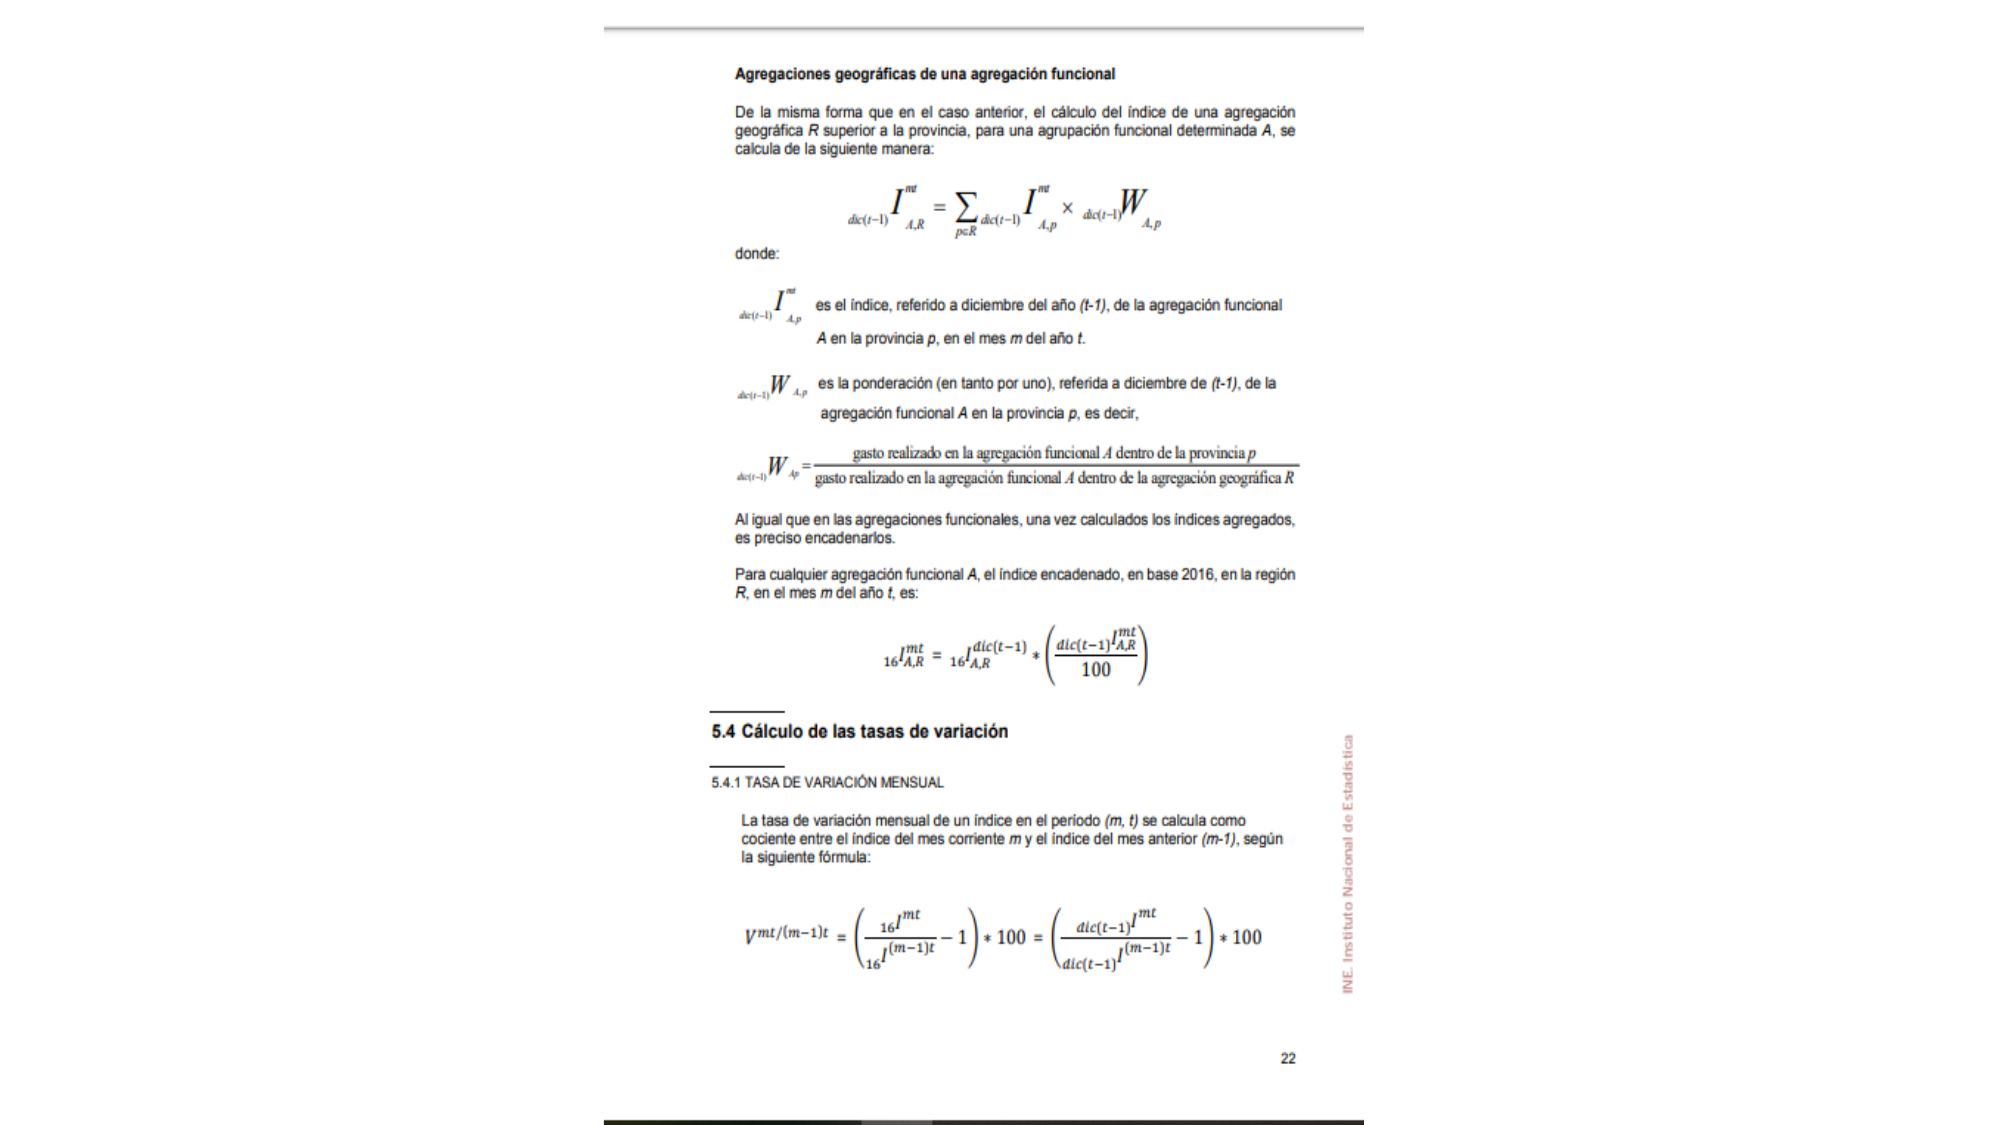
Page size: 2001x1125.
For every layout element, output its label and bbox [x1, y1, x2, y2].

picture [603, 25, 1364, 1125]
